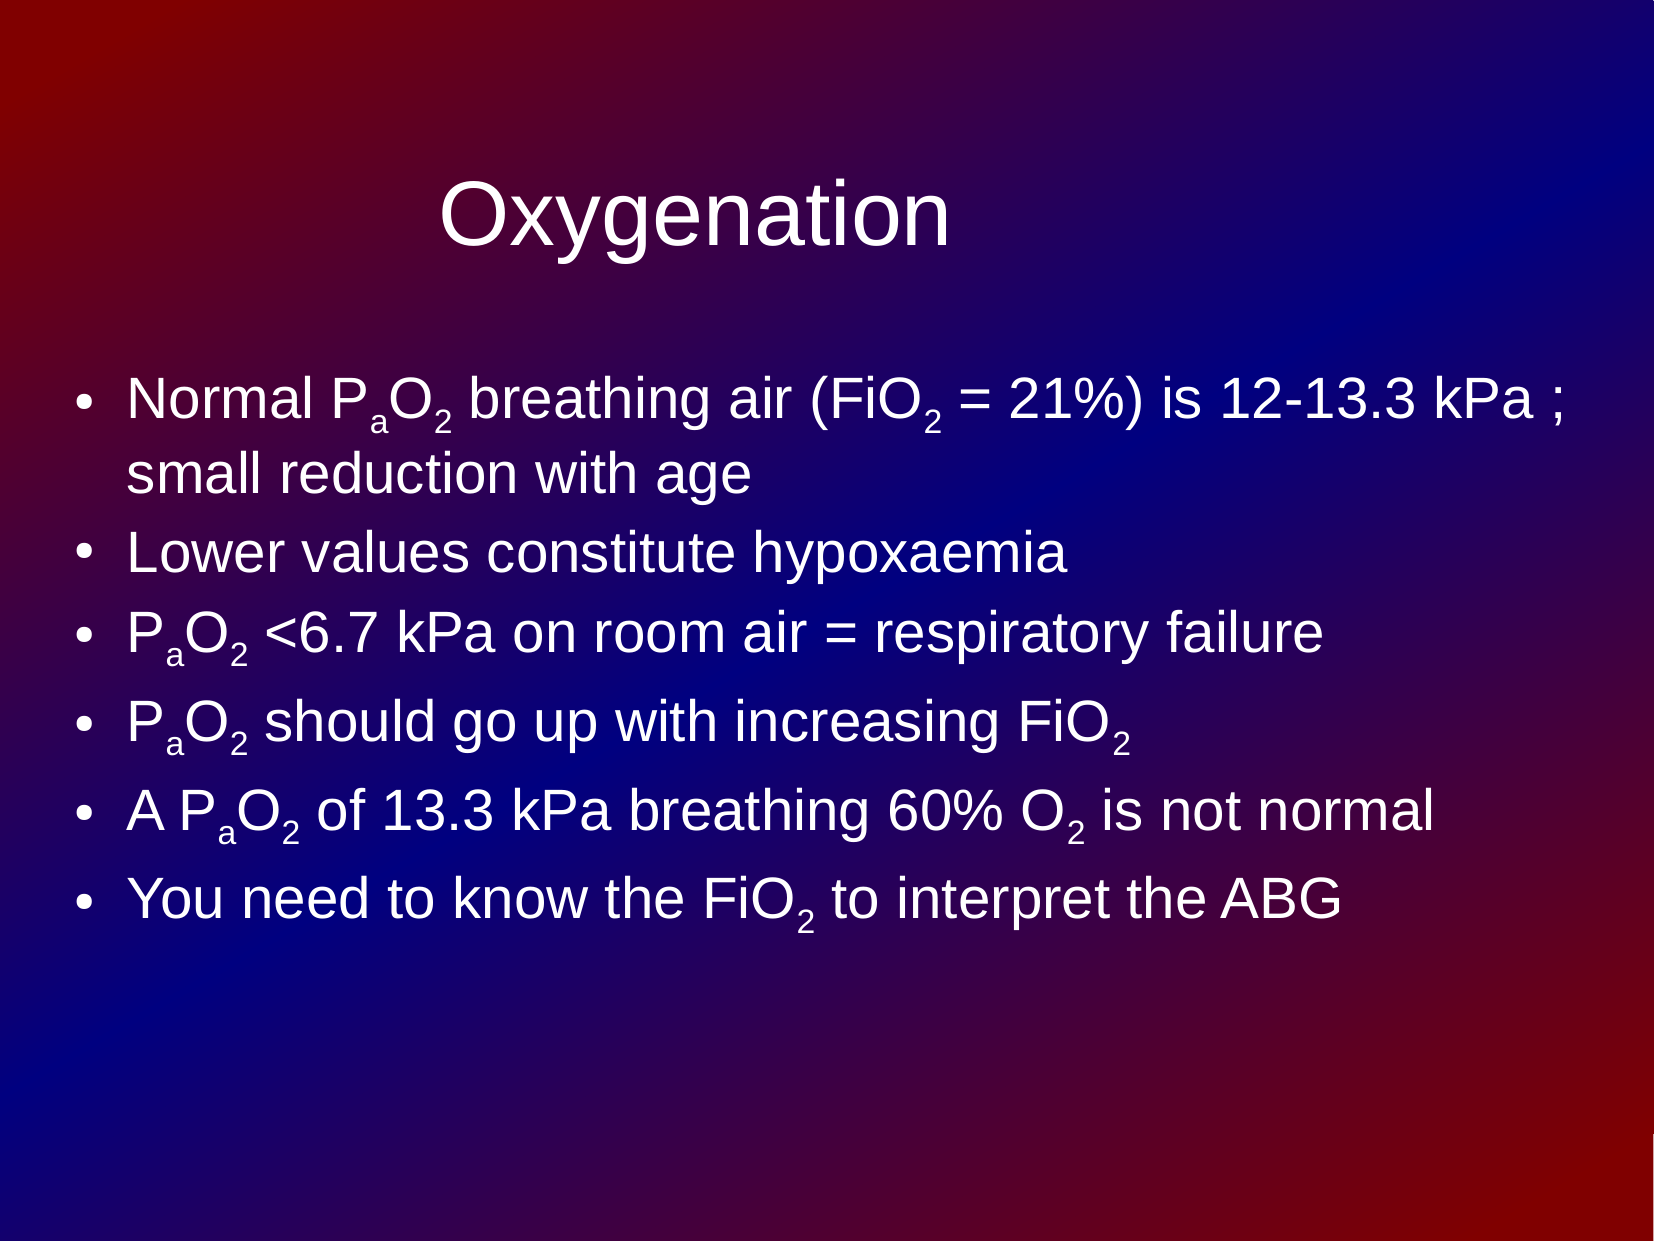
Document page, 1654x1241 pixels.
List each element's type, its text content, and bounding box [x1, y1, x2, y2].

list Normal PaO2 breathing air (FiO2 = 21%) is 12-13.3 kPa ; small reduction with age Lower values constitute hypoxaemia PaO2 <6.7 kPa on room air = respiratory failure PaO2 should go up with increasing FiO2 A PaO2 of 13.3 kPa breathing 60% O2 is not normal You need to know the FiO2 to interpret the ABG [41, 358, 1627, 1126]
title Oxygenation [124, 110, 1268, 317]
